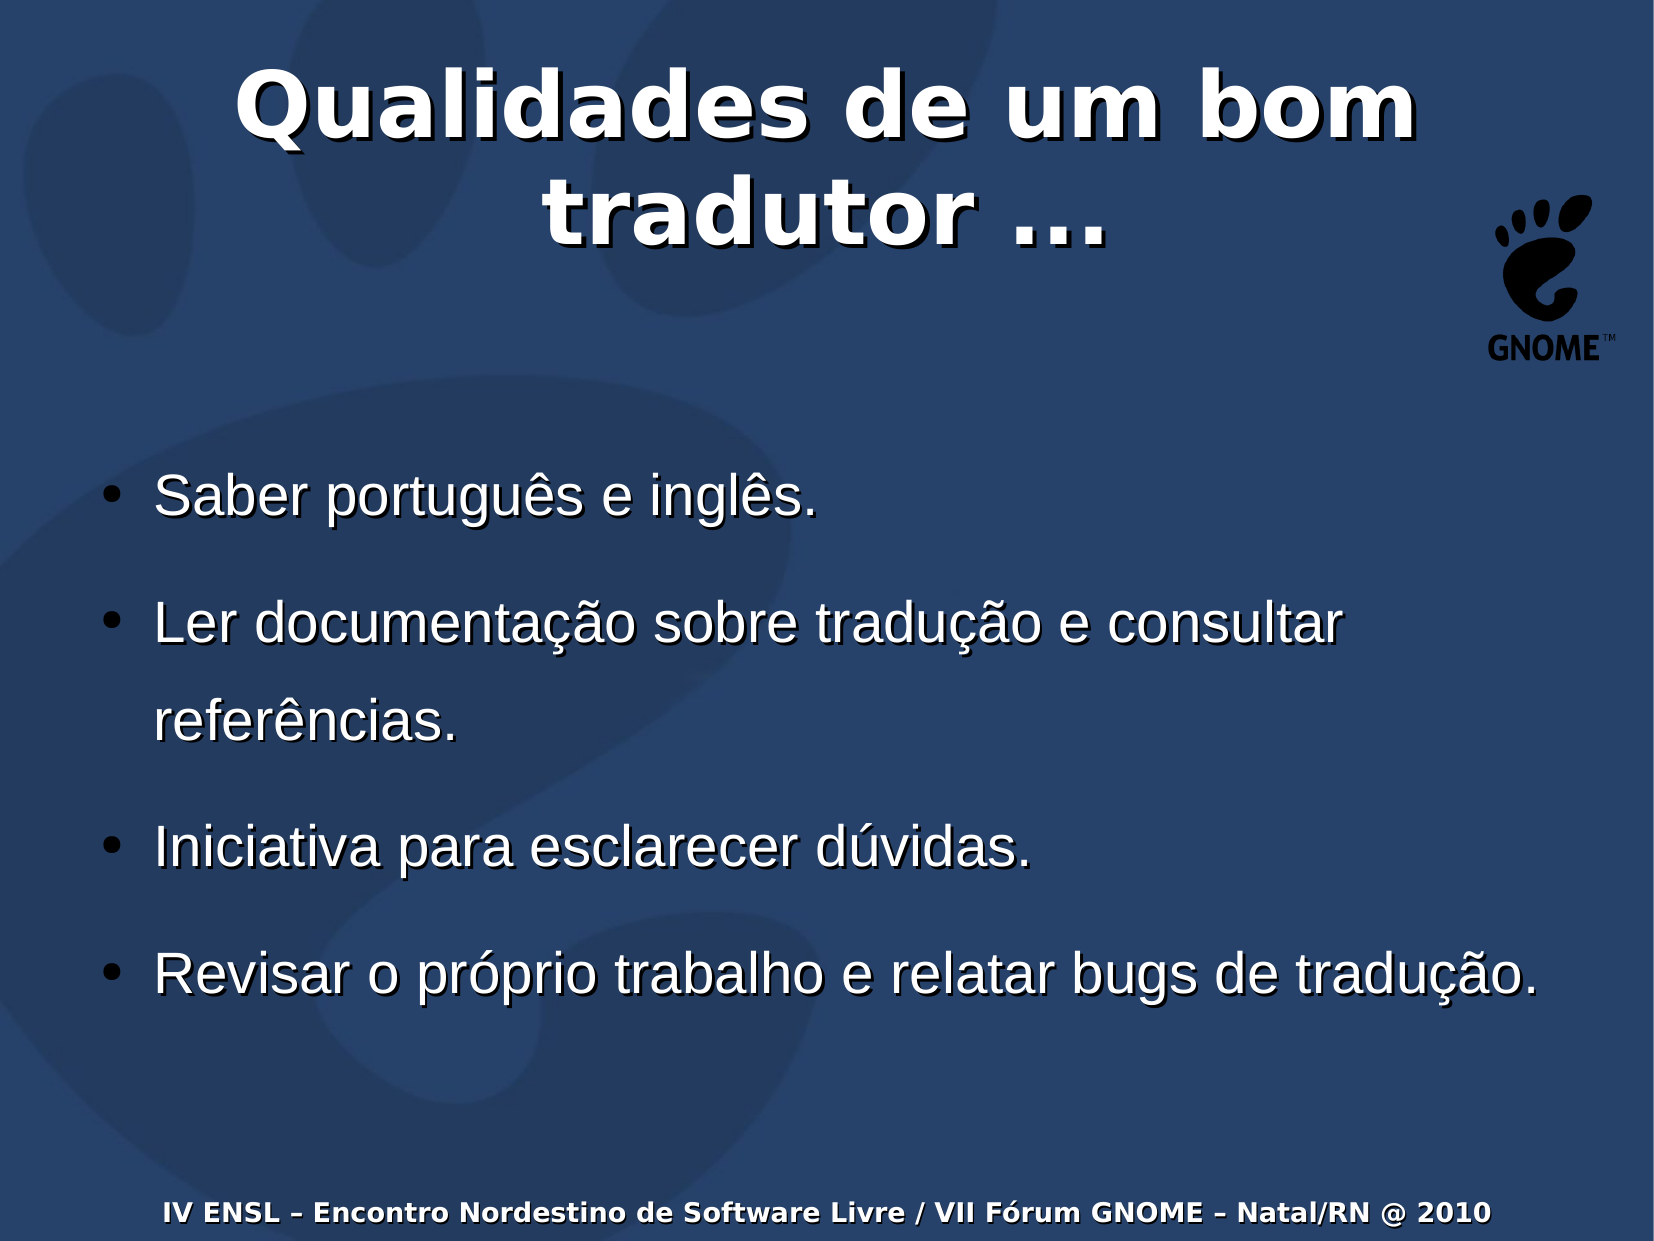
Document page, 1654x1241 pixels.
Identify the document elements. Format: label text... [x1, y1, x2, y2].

list Saber português e inglês. Ler documentação sobre tradução e consultar referências. Iniciativa para esclarecer dúvidas. Revisar o próprio trabalho e relatar bugs de tradução. [82, 236, 1571, 1134]
title IV ENSL – Encontro Nordestino de Software Livre / VII Fórum GNOME – Natal/RN @ 2010 [0, 1145, 1654, 1241]
picture [0, 0, 1654, 1145]
title Qualidades de um bom tradutor ... [82, 51, 1571, 236]
